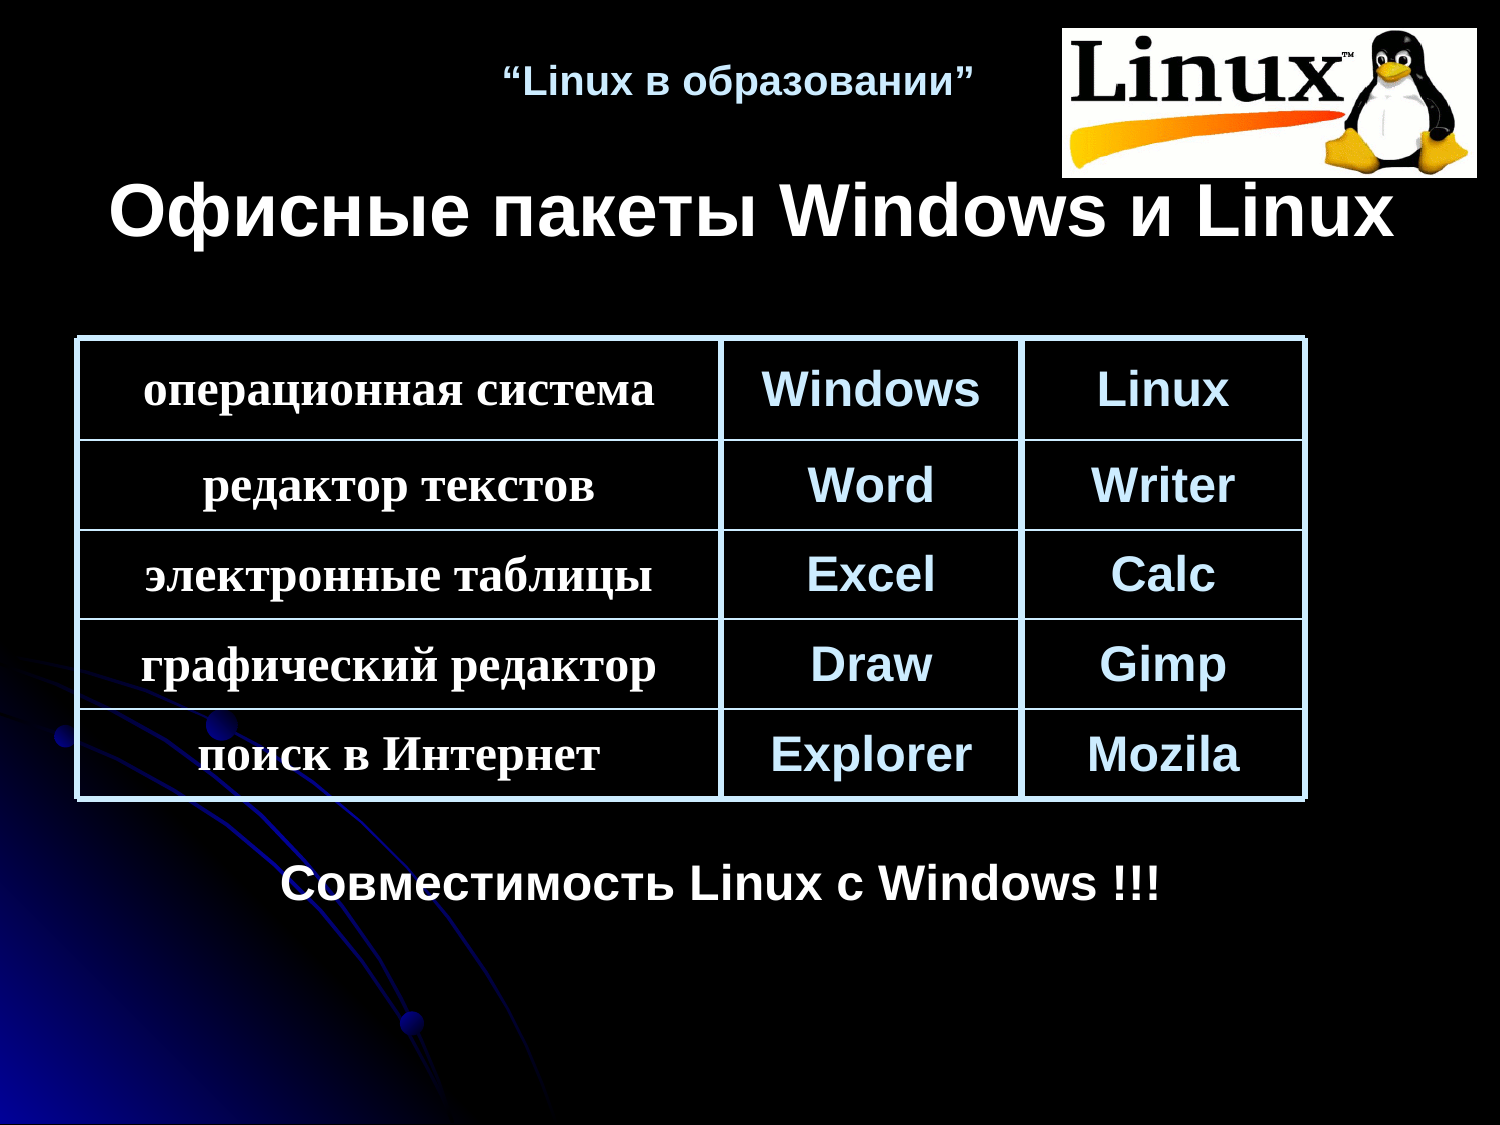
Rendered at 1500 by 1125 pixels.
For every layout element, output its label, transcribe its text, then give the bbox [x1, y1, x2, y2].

text_box Word [724, 441, 1018, 529]
text_box Офисные пакеты Windows и Linux [93, 160, 1411, 261]
text_box поиск в Интернет [80, 710, 718, 796]
text_box Calc [1025, 531, 1302, 618]
text_box Gimp [1025, 620, 1302, 708]
text_box графический редактор [80, 620, 718, 708]
text_box Explorer [724, 710, 1018, 796]
text_box операционная система [80, 341, 718, 439]
text_box “Linux в образовании” [442, 49, 1034, 114]
text_box электронные таблицы [80, 531, 718, 618]
text_box Excel [724, 531, 1018, 618]
text_box Windows [724, 341, 1018, 439]
text_box Writer [1025, 441, 1302, 529]
text_box редактор текстов [80, 441, 718, 529]
text_box Linux [1025, 341, 1302, 439]
picture [1062, 28, 1477, 178]
text_box Mozila [1025, 710, 1302, 796]
text_box Draw [724, 620, 1018, 708]
text_box Совместимость Linux c Windows !!! [265, 847, 1178, 920]
